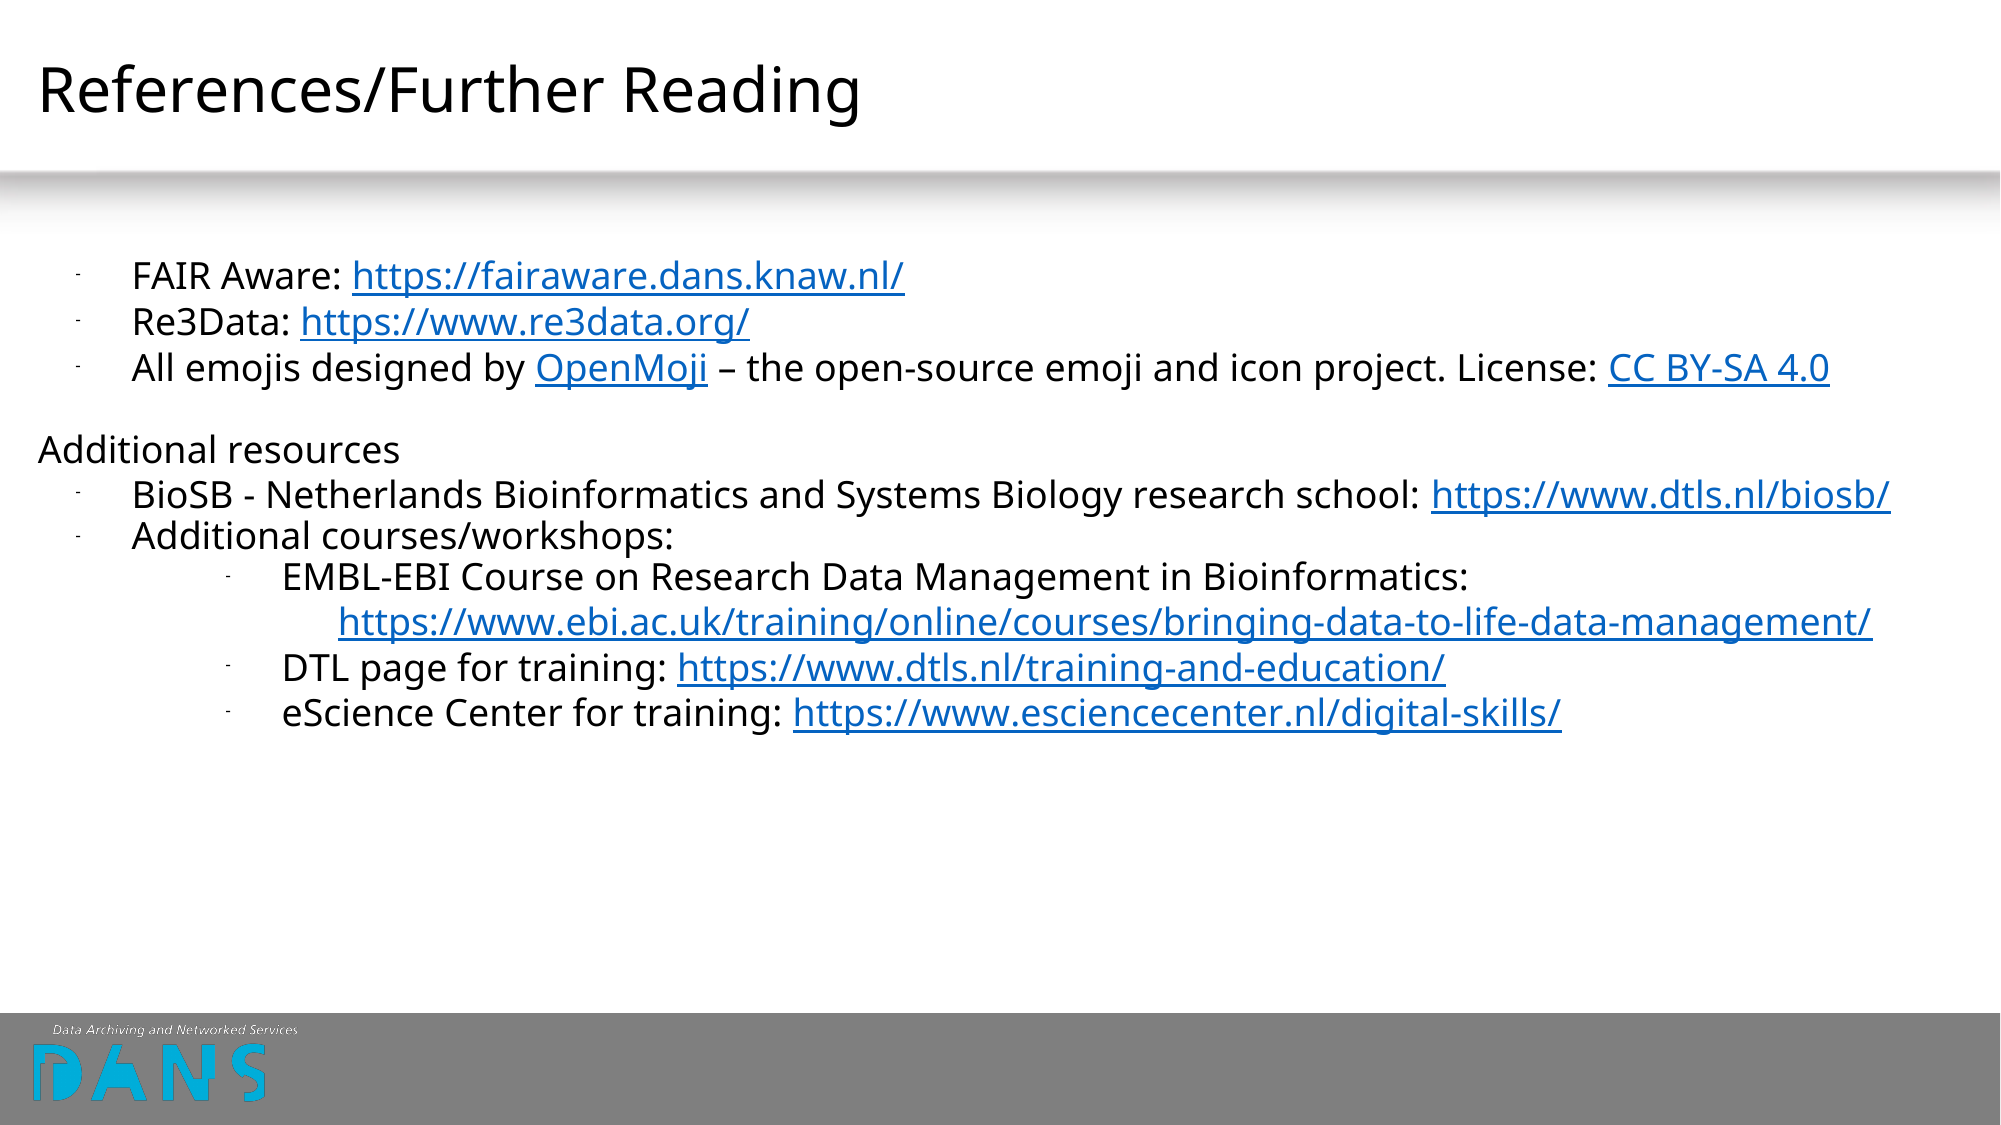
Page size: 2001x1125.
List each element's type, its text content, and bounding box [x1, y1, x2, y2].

title References/Further Reading [22, 24, 1981, 161]
list FAIR Aware: https://fairaware.dans.knaw.nl/ Re3Data: https://www.re3data.org/ All emojis designed by OpenMoji – the open-source emoji and icon project. License: CC BY-SA 4.0 Additional resources BioSB - Netherlands Bioinformatics and Systems Biology research school: https://www.dtls.nl/biosb/ Additional courses/workshops: EMBL-EBI Course on Research Data Management in Bioinformatics: https://www.ebi.ac.uk/training/online/courses/bringing-data-to-life-data-management/ DTL page for training: https://www.dtls.nl/training-and-education/ eScience Center for training: https://www.esciencecenter.nl/digital-skills/ [22, 200, 1923, 981]
